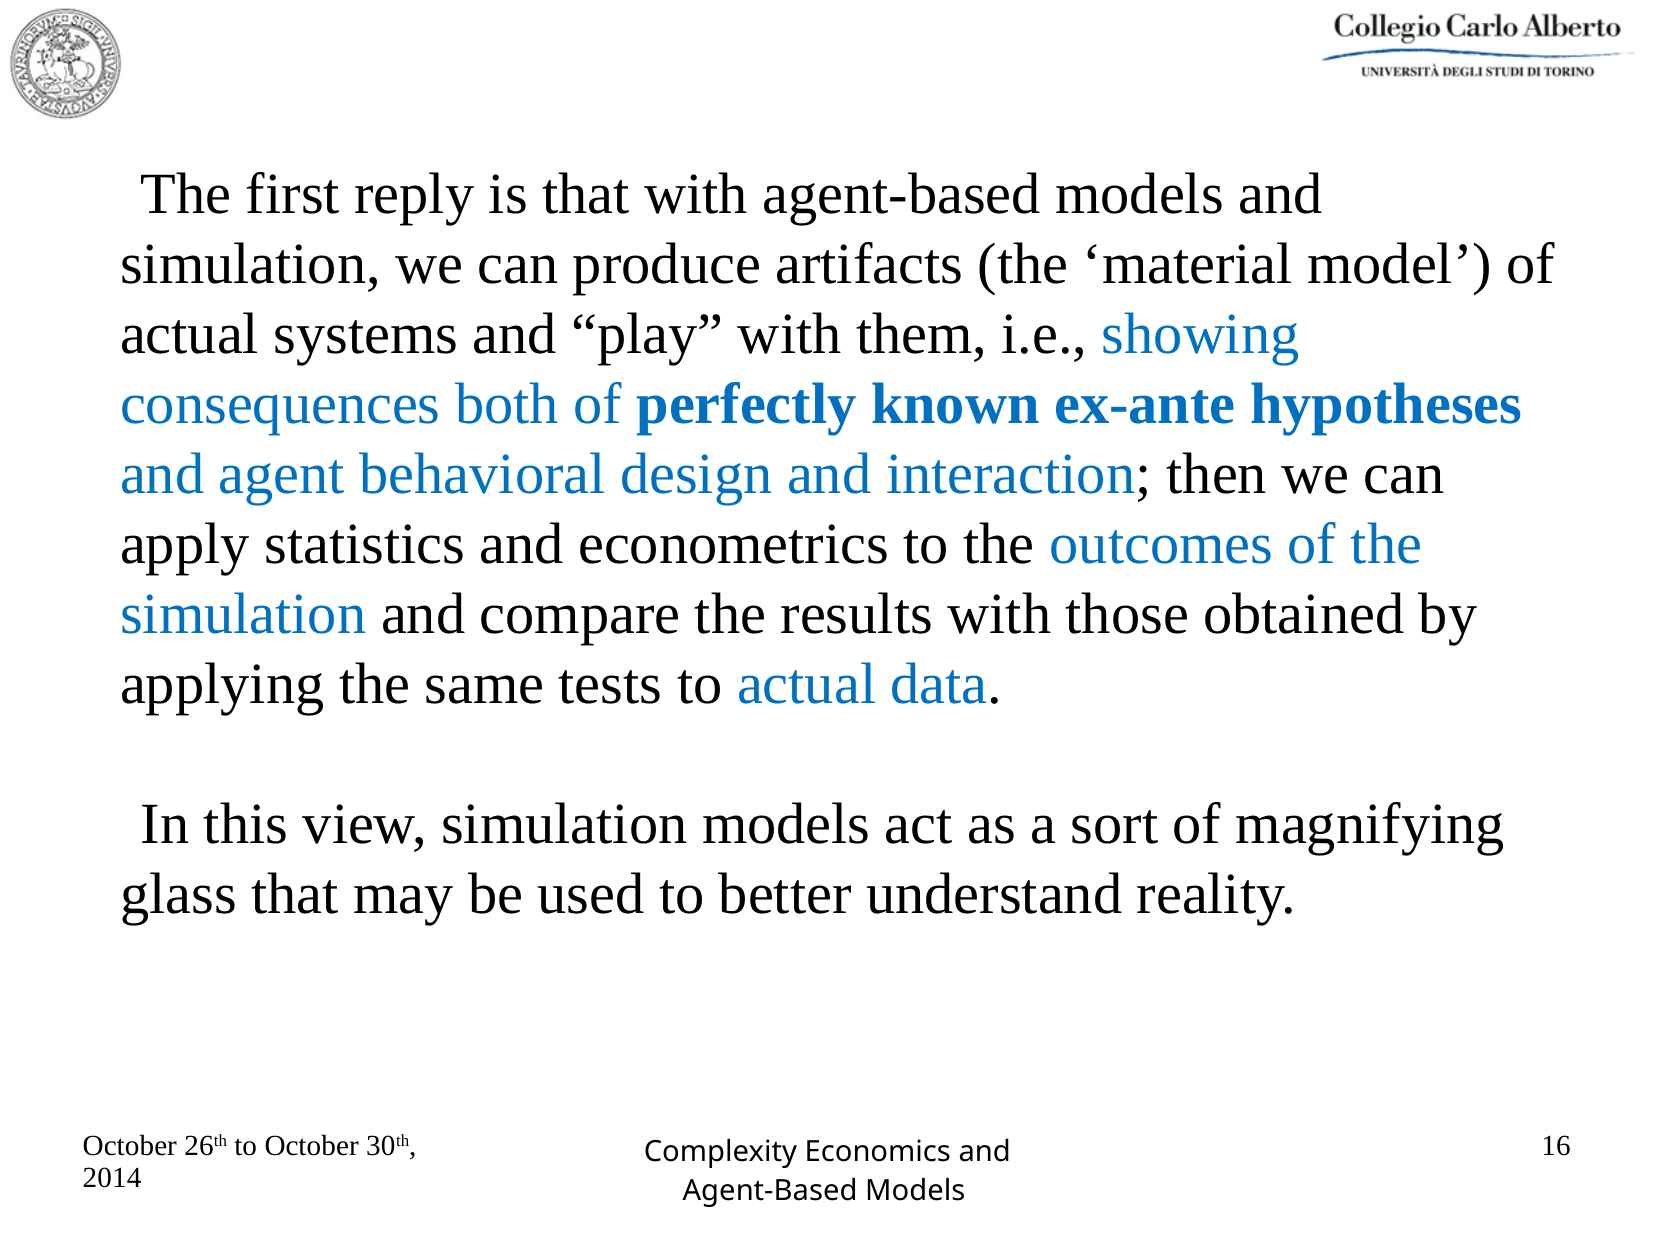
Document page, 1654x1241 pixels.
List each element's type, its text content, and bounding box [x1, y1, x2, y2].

text_box The first reply is that with agent-based models and simulation, we can produce artifacts (the ‘material model’) of actual systems and “play” with them, i.e., showing consequences both of perfectly known ex-ante hypotheses and agent behavioral design and interaction; then we can apply statistics and econometrics to the outcomes of the simulation and compare the results with those obtained by applying the same tests to actual data. In this view, simulation models act as a sort of magnifying glass that may be used to better understand reality. [105, 147, 1576, 1003]
picture [1312, 0, 1645, 92]
picture [5, 5, 125, 122]
